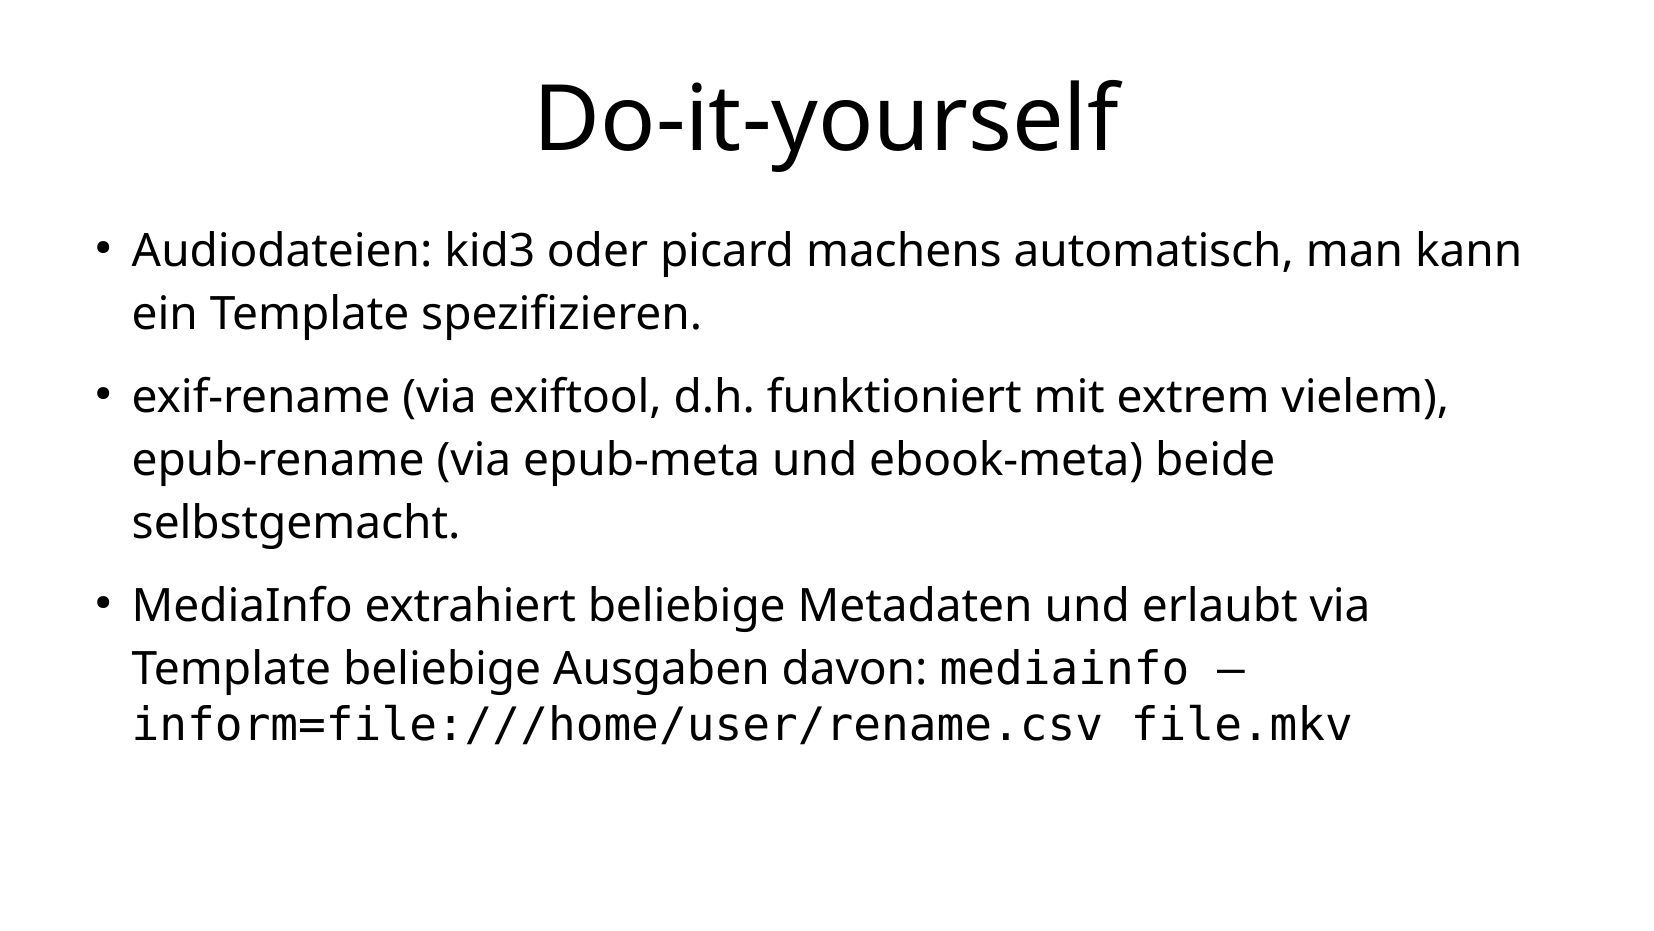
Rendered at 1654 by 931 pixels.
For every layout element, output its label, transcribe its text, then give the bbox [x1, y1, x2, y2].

title Do-it-yourself [82, 37, 1571, 193]
list Audiodateien: kid3 oder picard machens automatisch, man kann ein Template spezifizieren. exif-rename (via exiftool, d.h. funktioniert mit extrem vielem), epub-rename (via epub-meta und ebook-meta) beide selbstgemacht. MediaInfo extrahiert beliebige Metadaten und erlaubt via Template beliebige Ausgaben davon: mediainfo –inform=file:///home/user/rename.csv file.mkv [82, 217, 1571, 758]
